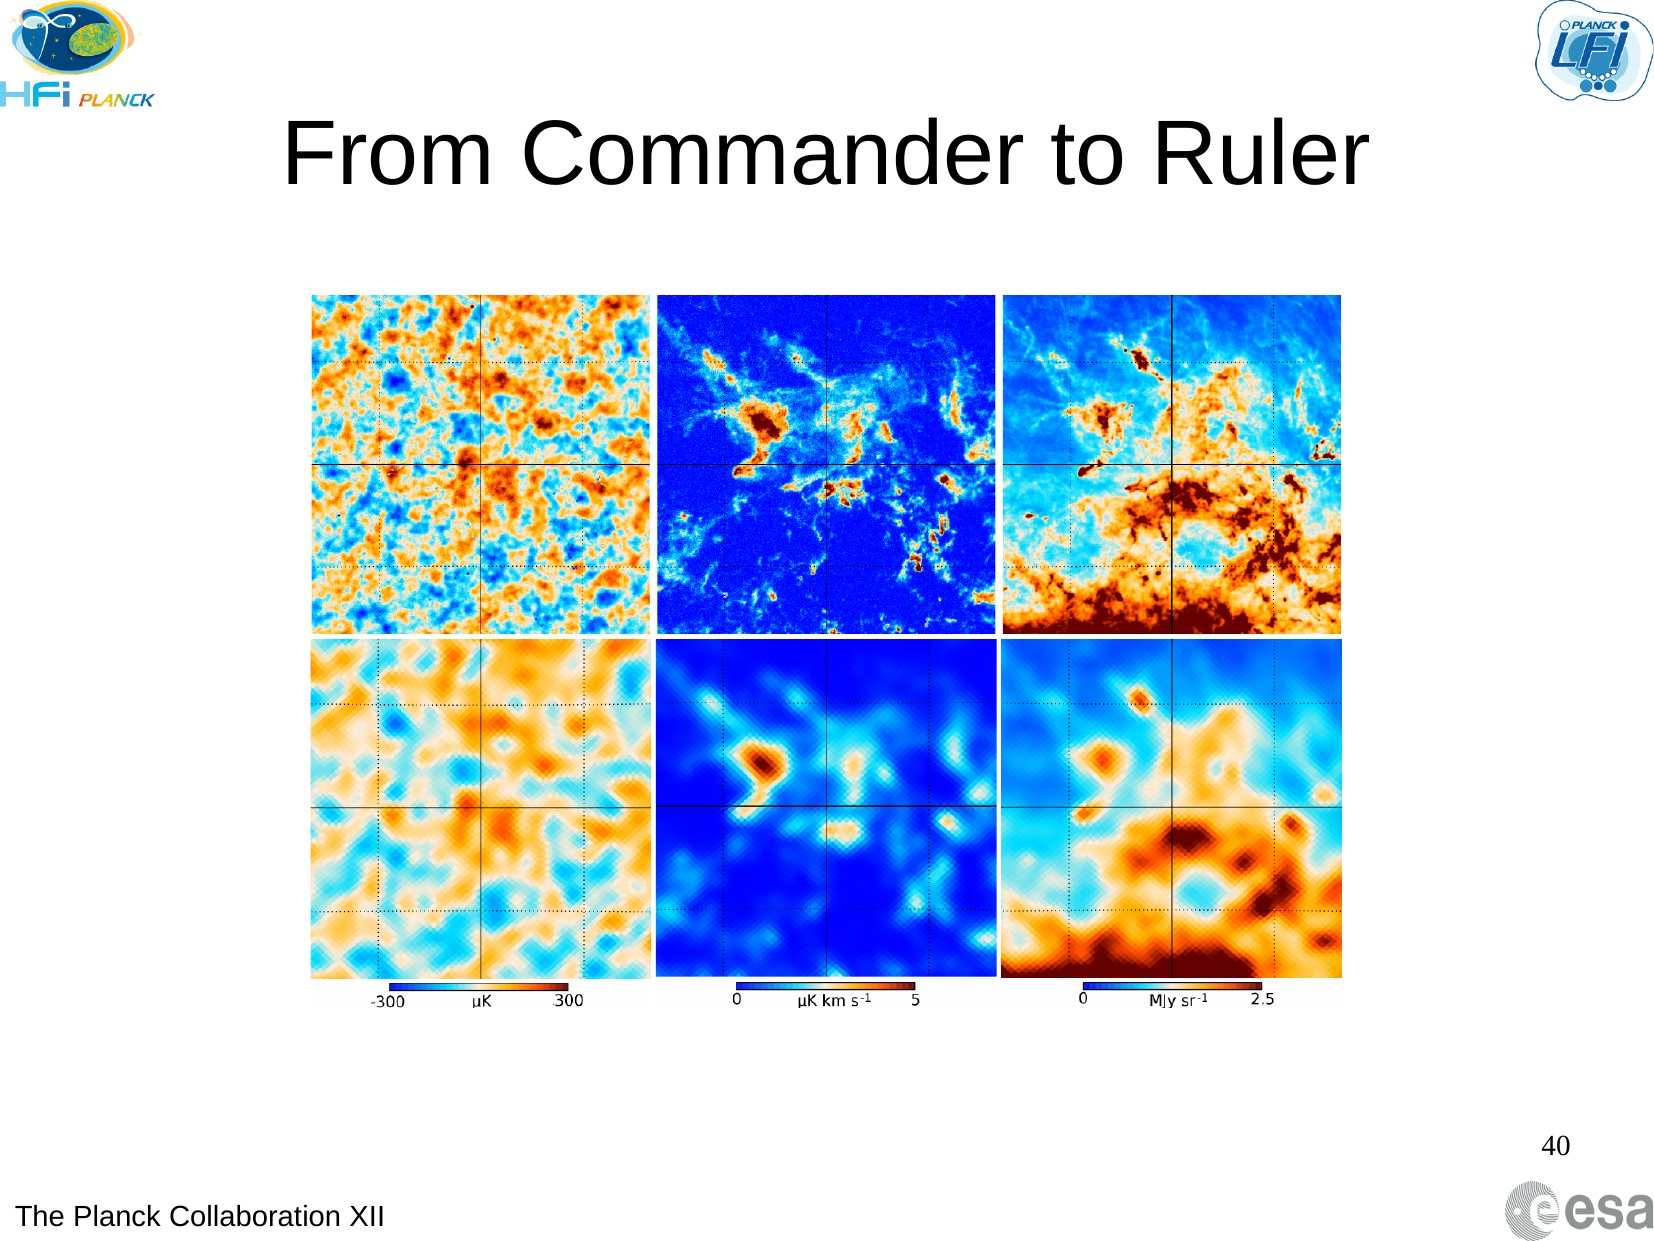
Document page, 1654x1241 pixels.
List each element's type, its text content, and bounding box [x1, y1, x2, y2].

picture [304, 290, 1349, 1010]
picture [1505, 1181, 1654, 1241]
picture [0, 0, 156, 108]
picture [1535, 0, 1654, 101]
text_box The Planck Collaboration XII [0, 1192, 402, 1241]
title From Commander to Ruler [82, 49, 1571, 257]
